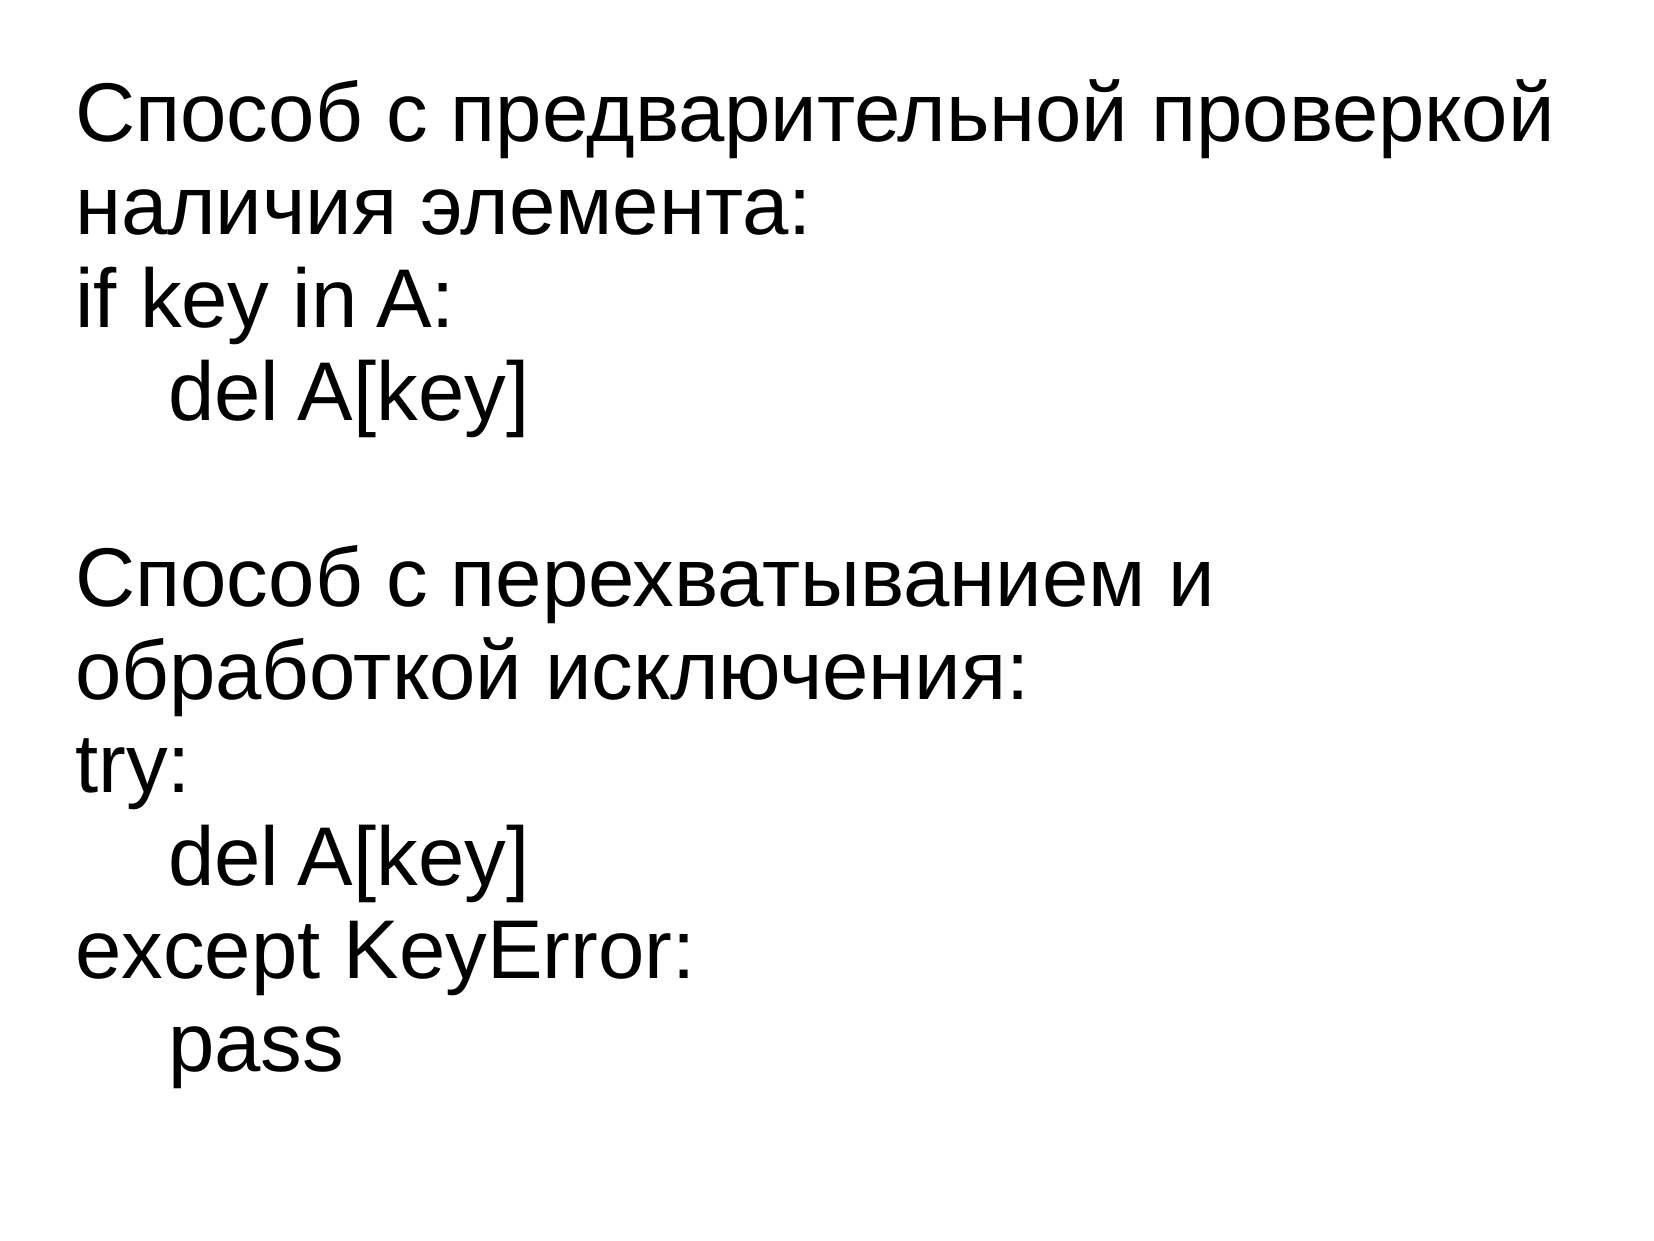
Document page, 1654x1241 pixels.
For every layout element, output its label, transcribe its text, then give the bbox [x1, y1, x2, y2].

text_box Способ с предварительной проверкой наличия элемента: if key in A: del A[key] Способ с перехватыванием и обработкой исключения: try: del A[key] except KeyError: pass [60, 59, 1571, 1098]
